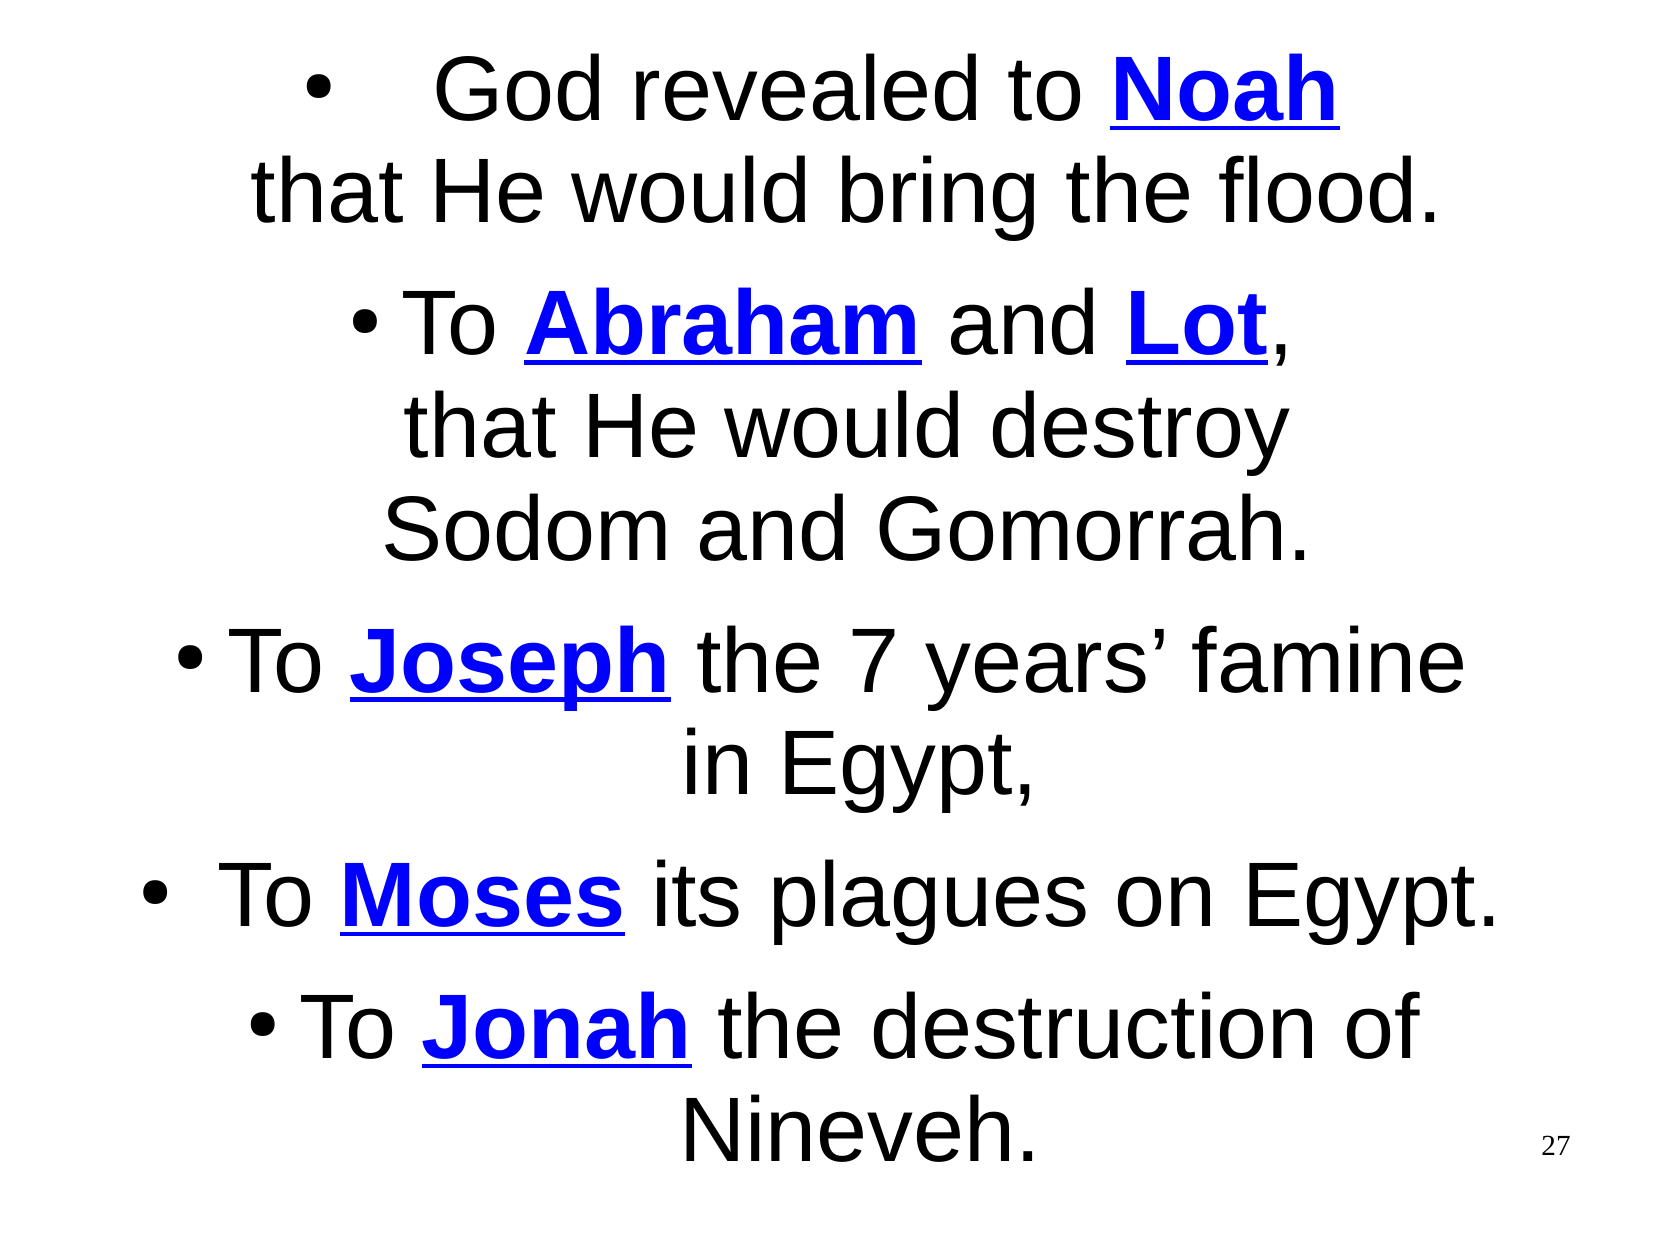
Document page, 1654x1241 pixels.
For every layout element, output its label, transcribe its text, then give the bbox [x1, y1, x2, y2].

list God revealed to Noah that He would bring the flood. To Abraham and Lot, that He would destroy Sodom and Gomorrah. To Joseph the 7 years’ famine in Egypt, To Moses its plagues on Egypt. To Jonah the destruction of Nineveh. [37, 37, 1613, 1201]
